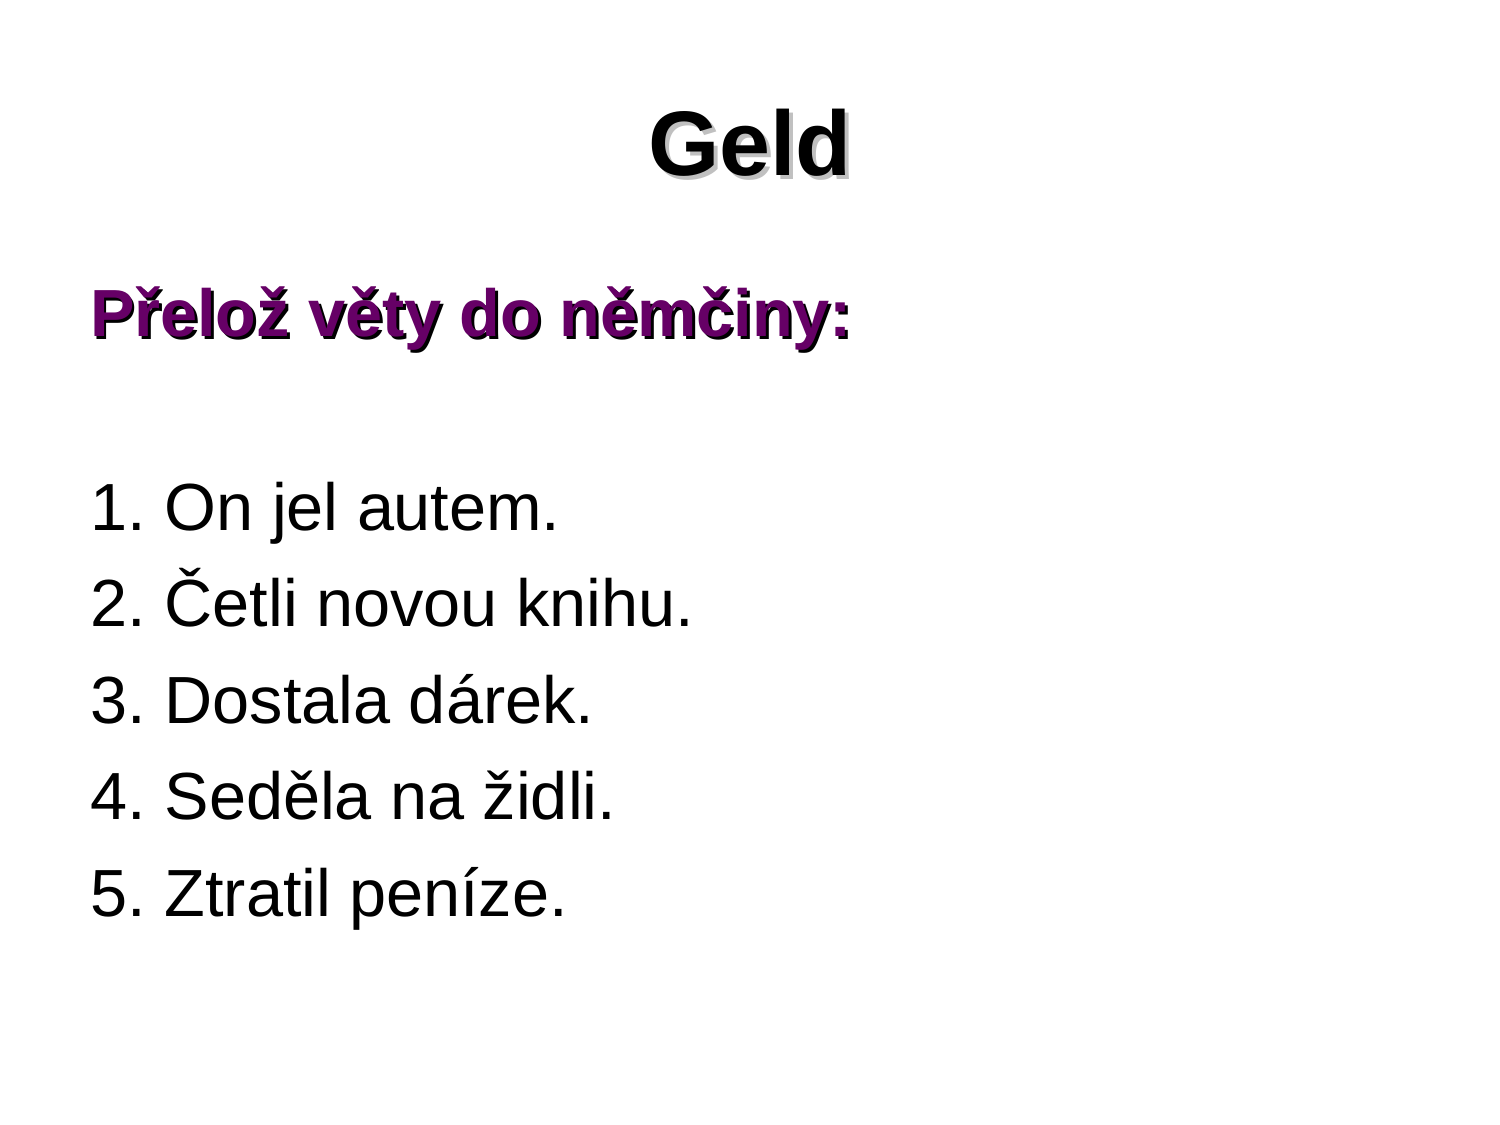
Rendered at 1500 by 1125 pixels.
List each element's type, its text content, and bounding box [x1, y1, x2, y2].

list Přelož věty do němčiny: On jel autem. Četli novou knihu. Dostala dárek. Seděla na židli. Ztratil peníze. [75, 262, 1426, 1006]
title Geld [75, 45, 1426, 233]
